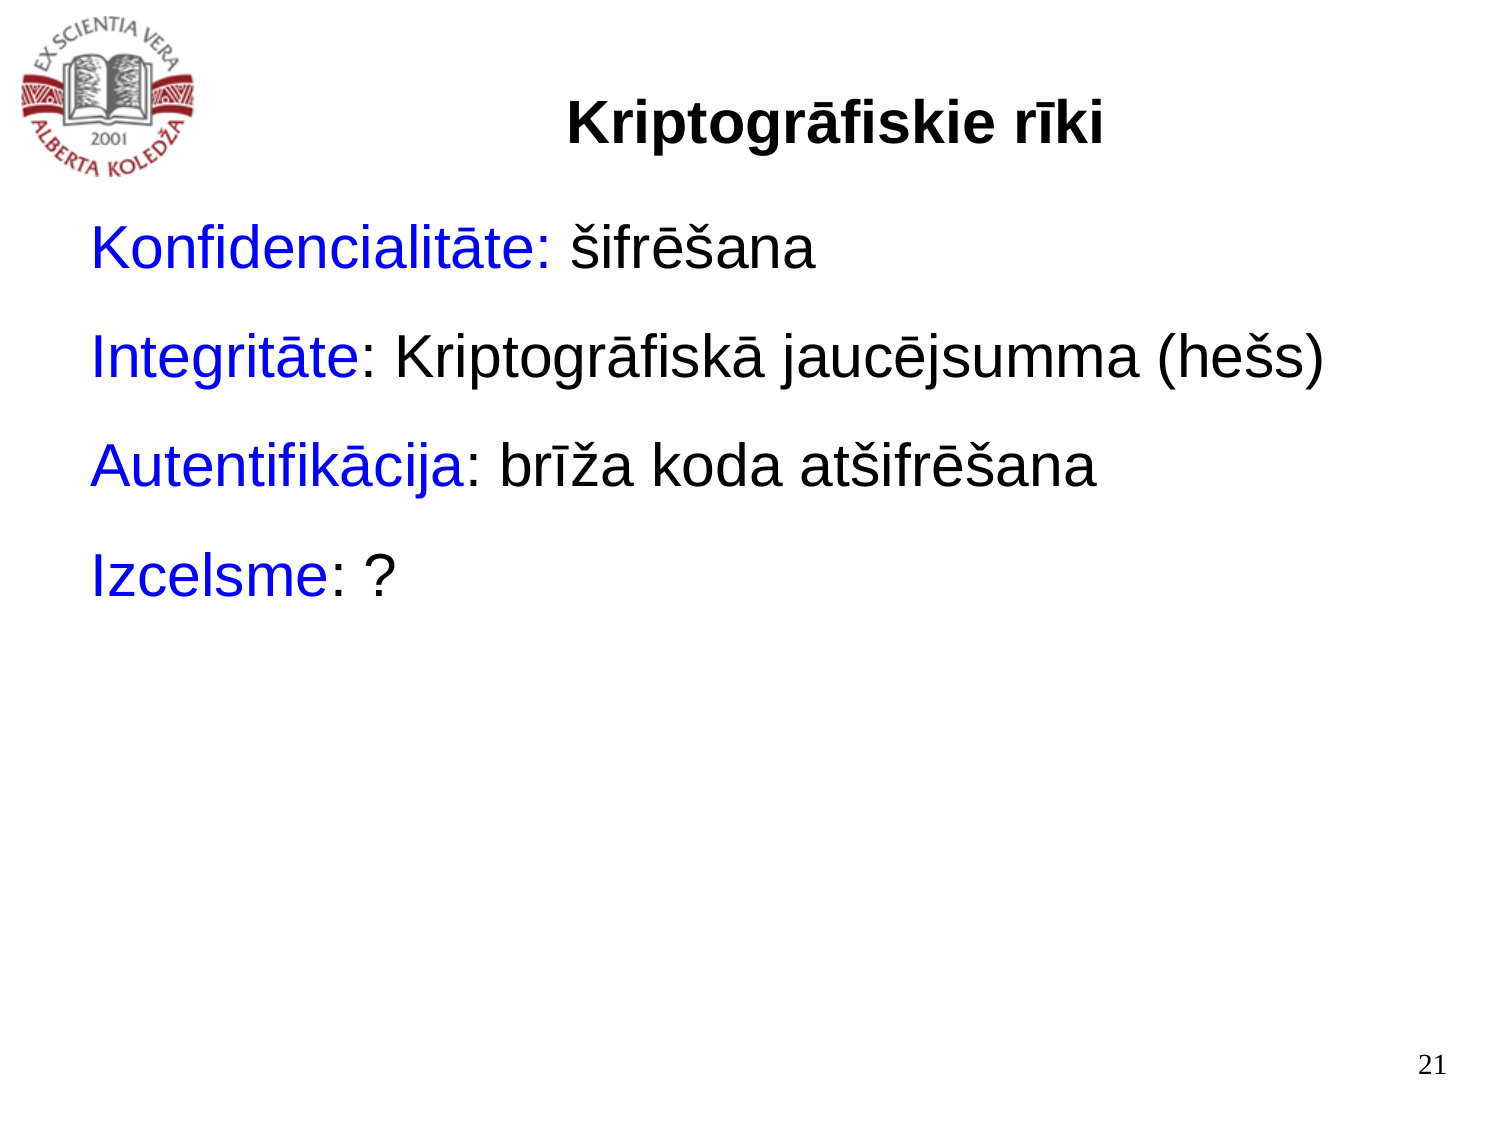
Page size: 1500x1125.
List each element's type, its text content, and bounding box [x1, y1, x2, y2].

text_box <skaitlis> [1312, 1037, 1463, 1101]
picture [21, 16, 194, 177]
list Konfidencialitāte: šifrēšana Integritāte: Kriptogrāfiskā jaucējsumma (hešs) Autentifikācija: brīža koda atšifrēšana Izcelsme: ? [74, 200, 1463, 1101]
title Kriptogrāfiskie rīki [24, 62, 1500, 175]
